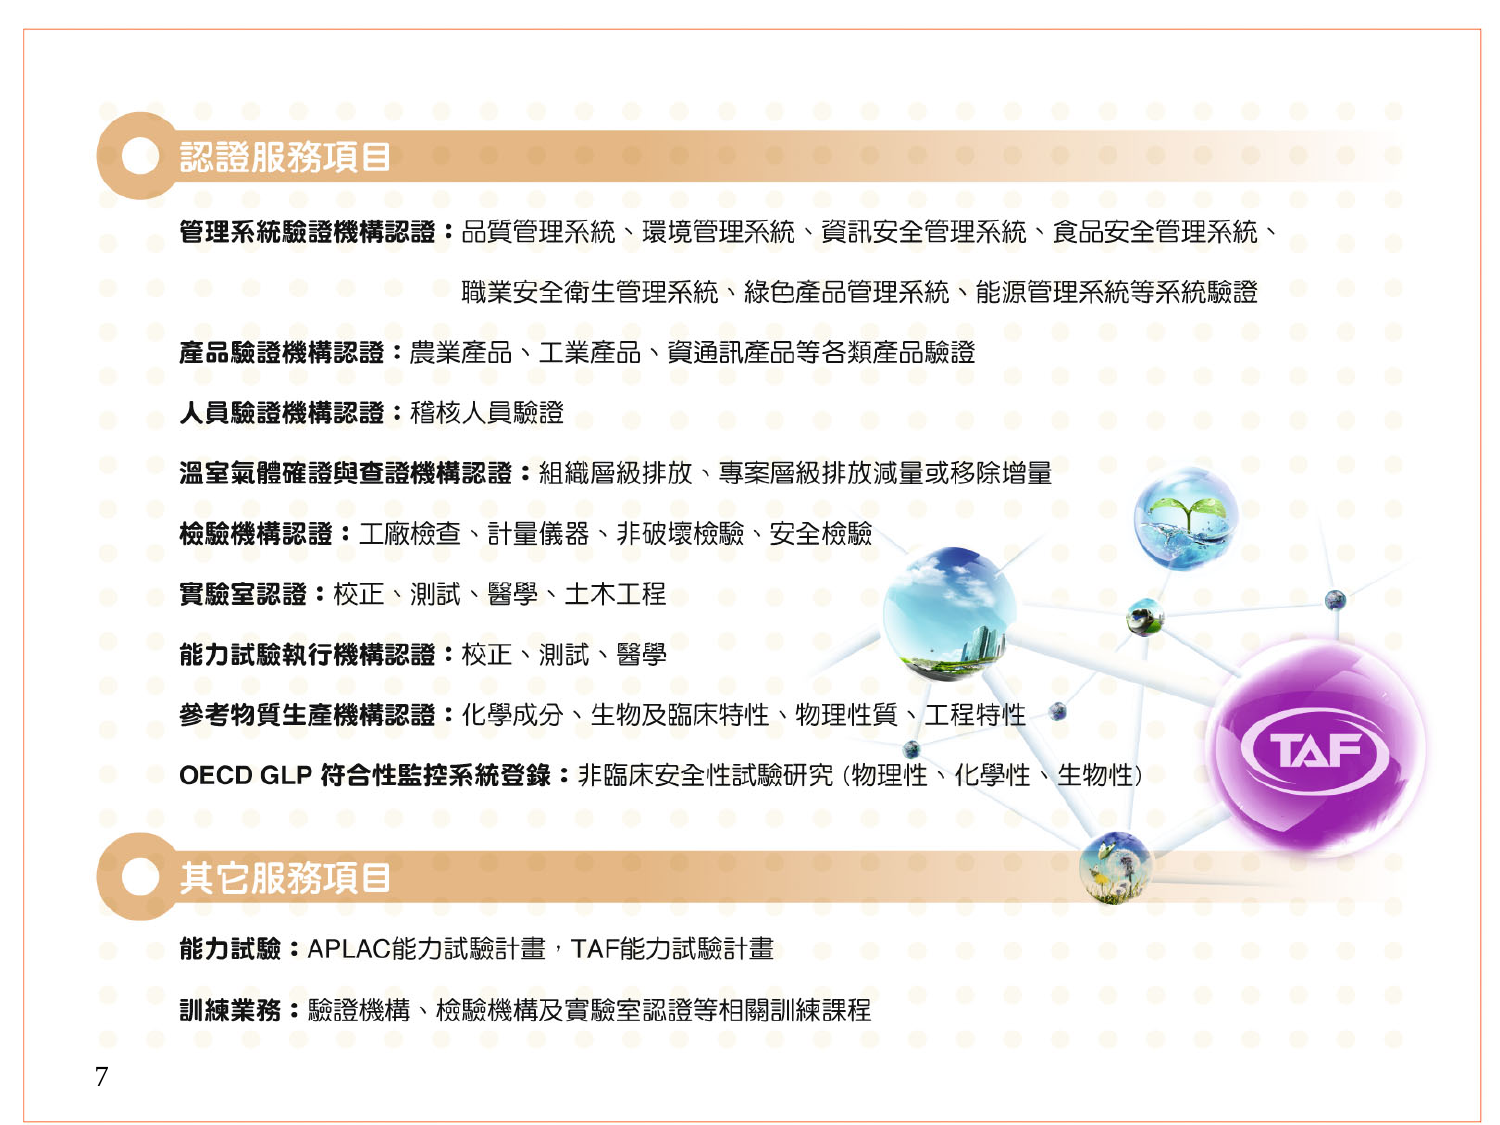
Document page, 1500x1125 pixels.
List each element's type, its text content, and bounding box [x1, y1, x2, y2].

picture [0, 8, 1500, 1125]
text_box <編號> [5, 1050, 125, 1125]
